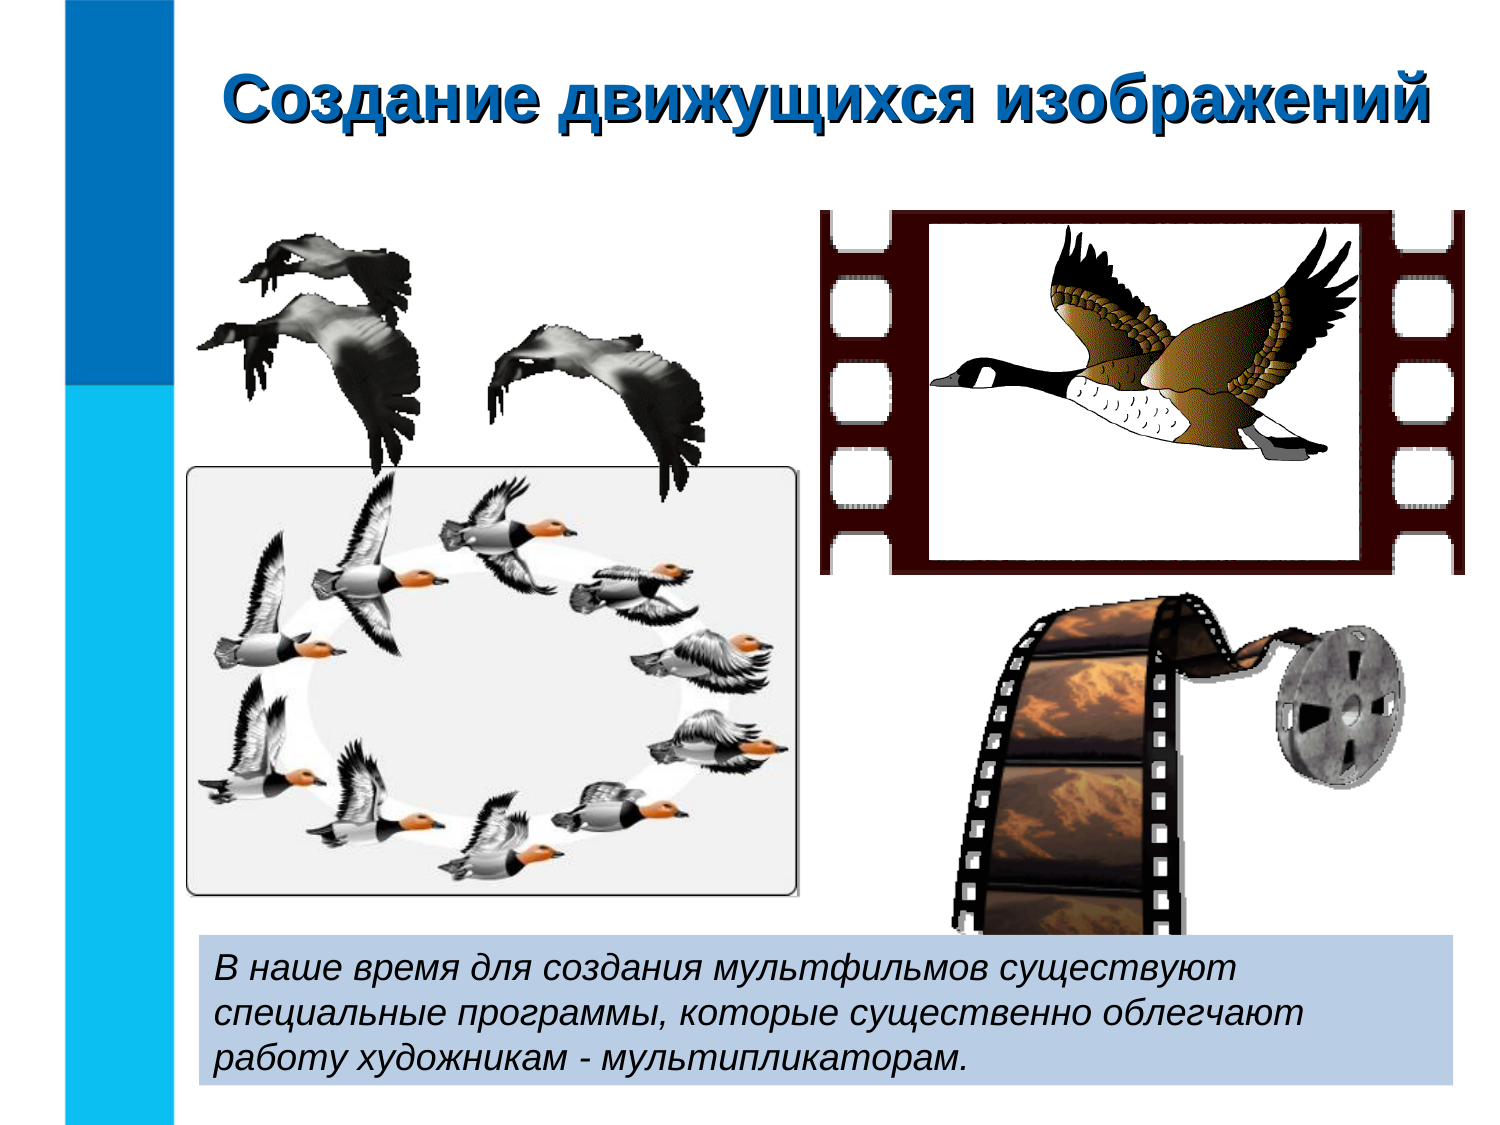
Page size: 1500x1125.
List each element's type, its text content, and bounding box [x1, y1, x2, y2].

text_box В наше время для создания мультфильмов существуют специальные программы, которые существенно облегчают работу художникам - мультипликаторам. [199, 934, 1454, 1086]
title Создание движущихся изображений [151, 0, 1500, 188]
picture [0, 0, 1500, 1125]
